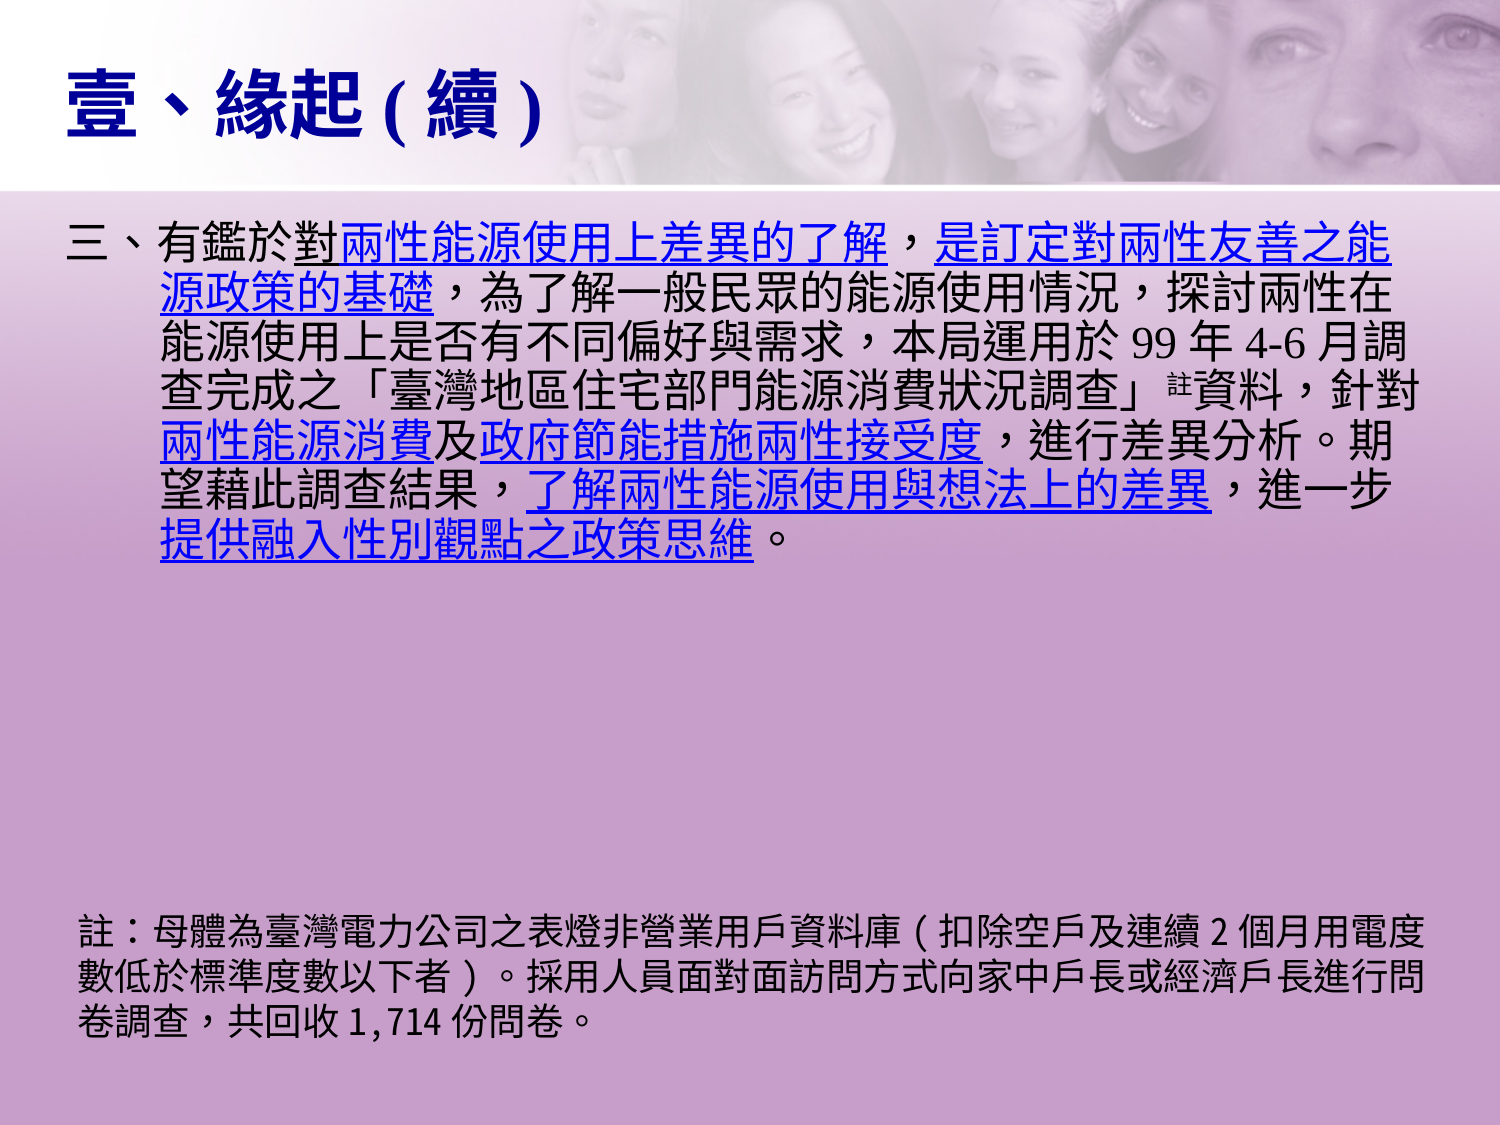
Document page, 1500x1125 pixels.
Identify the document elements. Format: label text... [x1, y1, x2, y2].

text_box 註：母體為臺灣電力公司之表燈非營業用戶資料庫(扣除空戶及連續2個月用電度數低於標準度數以下者)。採用人員面對面訪問方式向家中戶長或經濟戶長進行問卷調查，共回收1,714份問卷。 [62, 899, 1450, 1051]
text_box 壹、緣起(續) [50, 49, 1163, 150]
text_box 三、有鑑於對兩性能源使用上差異的了解，是訂定對兩性友善之能源政策的基礎，為了解一般民眾的能源使用情況，探討兩性在能源使用上是否有不同偏好與需求，本局運用於99年4-6月調查完成之「臺灣地區住宅部門能源消費狀況調查」註資料，針對兩性能源消費及政府節能措施兩性接受度，進行差異分析。期望藉此調查結果，了解兩性能源使用與想法上的差異，進一步提供融入性別觀點之政策思維。 [50, 212, 1450, 574]
picture [0, 0, 1500, 1125]
